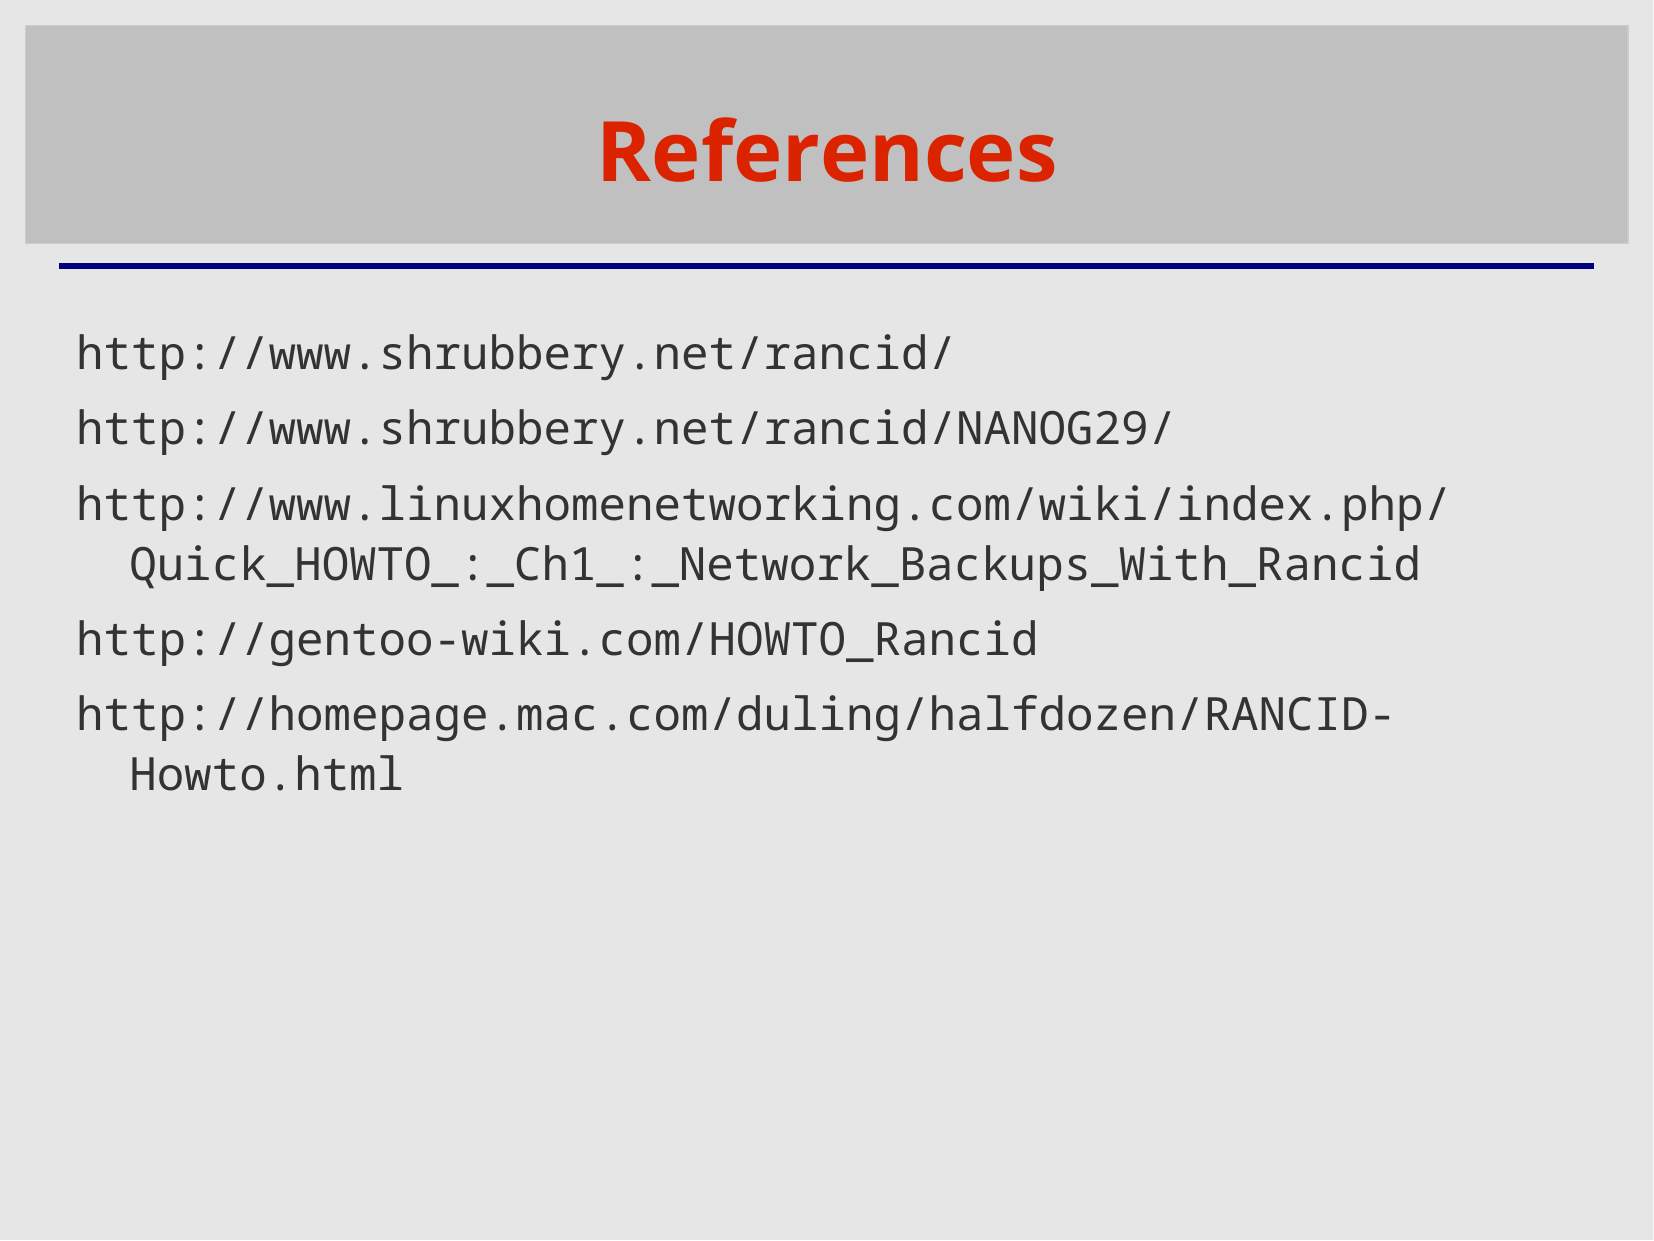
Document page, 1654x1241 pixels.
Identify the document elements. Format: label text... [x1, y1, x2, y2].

title References [121, 53, 1534, 246]
list http://www.shrubbery.net/rancid/ http://www.shrubbery.net/rancid/NANOG29/ http://www.linuxhomenetworking.com/wiki/index.php/Quick_HOWTO_:_Ch1_:_Network_Backups_With_Rancid http://gentoo-wiki.com/HOWTO_Rancid http://homepage.mac.com/duling/halfdozen/RANCID-Howto.html [59, 322, 1594, 1117]
